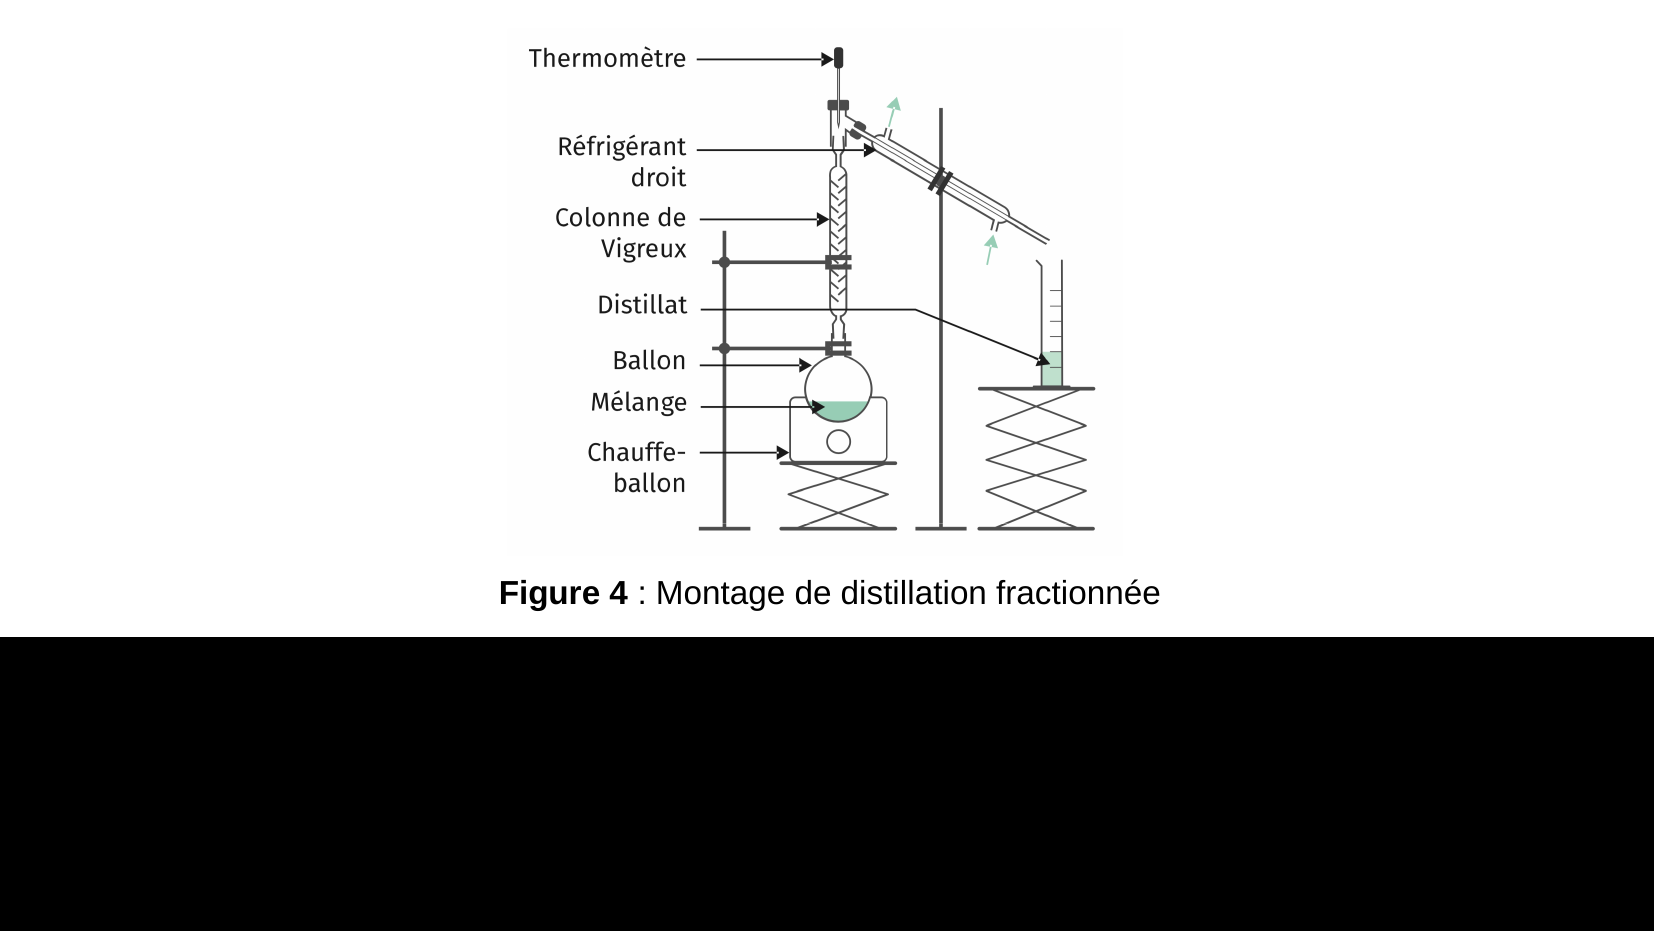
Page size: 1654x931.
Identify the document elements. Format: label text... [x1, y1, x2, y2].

text_box Figure 4 : Montage de distillation fractionnée [484, 566, 1182, 619]
picture [507, 28, 1123, 556]
text_box [0, 637, 1654, 931]
